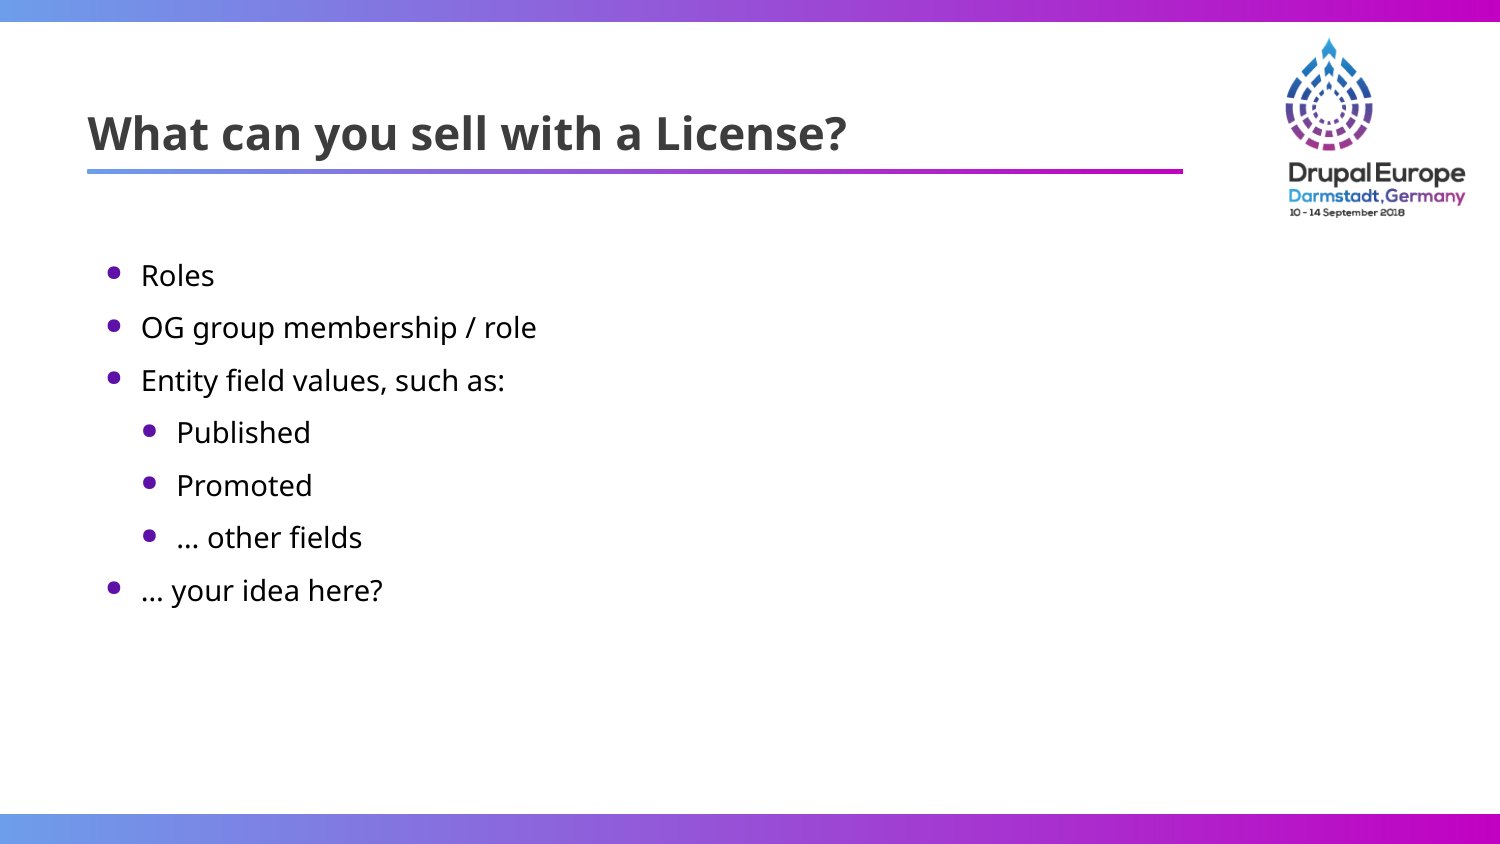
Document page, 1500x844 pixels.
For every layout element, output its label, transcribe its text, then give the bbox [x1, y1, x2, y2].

text_box [0, 814, 1500, 844]
text_box [0, 0, 1500, 22]
picture [1285, 37, 1466, 219]
text_box What can you sell with a License? [72, 89, 964, 176]
text_box [964, 169, 1183, 174]
text_box Roles OG group membership / role Entity field values, such as: Published Promoted … other fields … your idea here? [90, 224, 883, 682]
